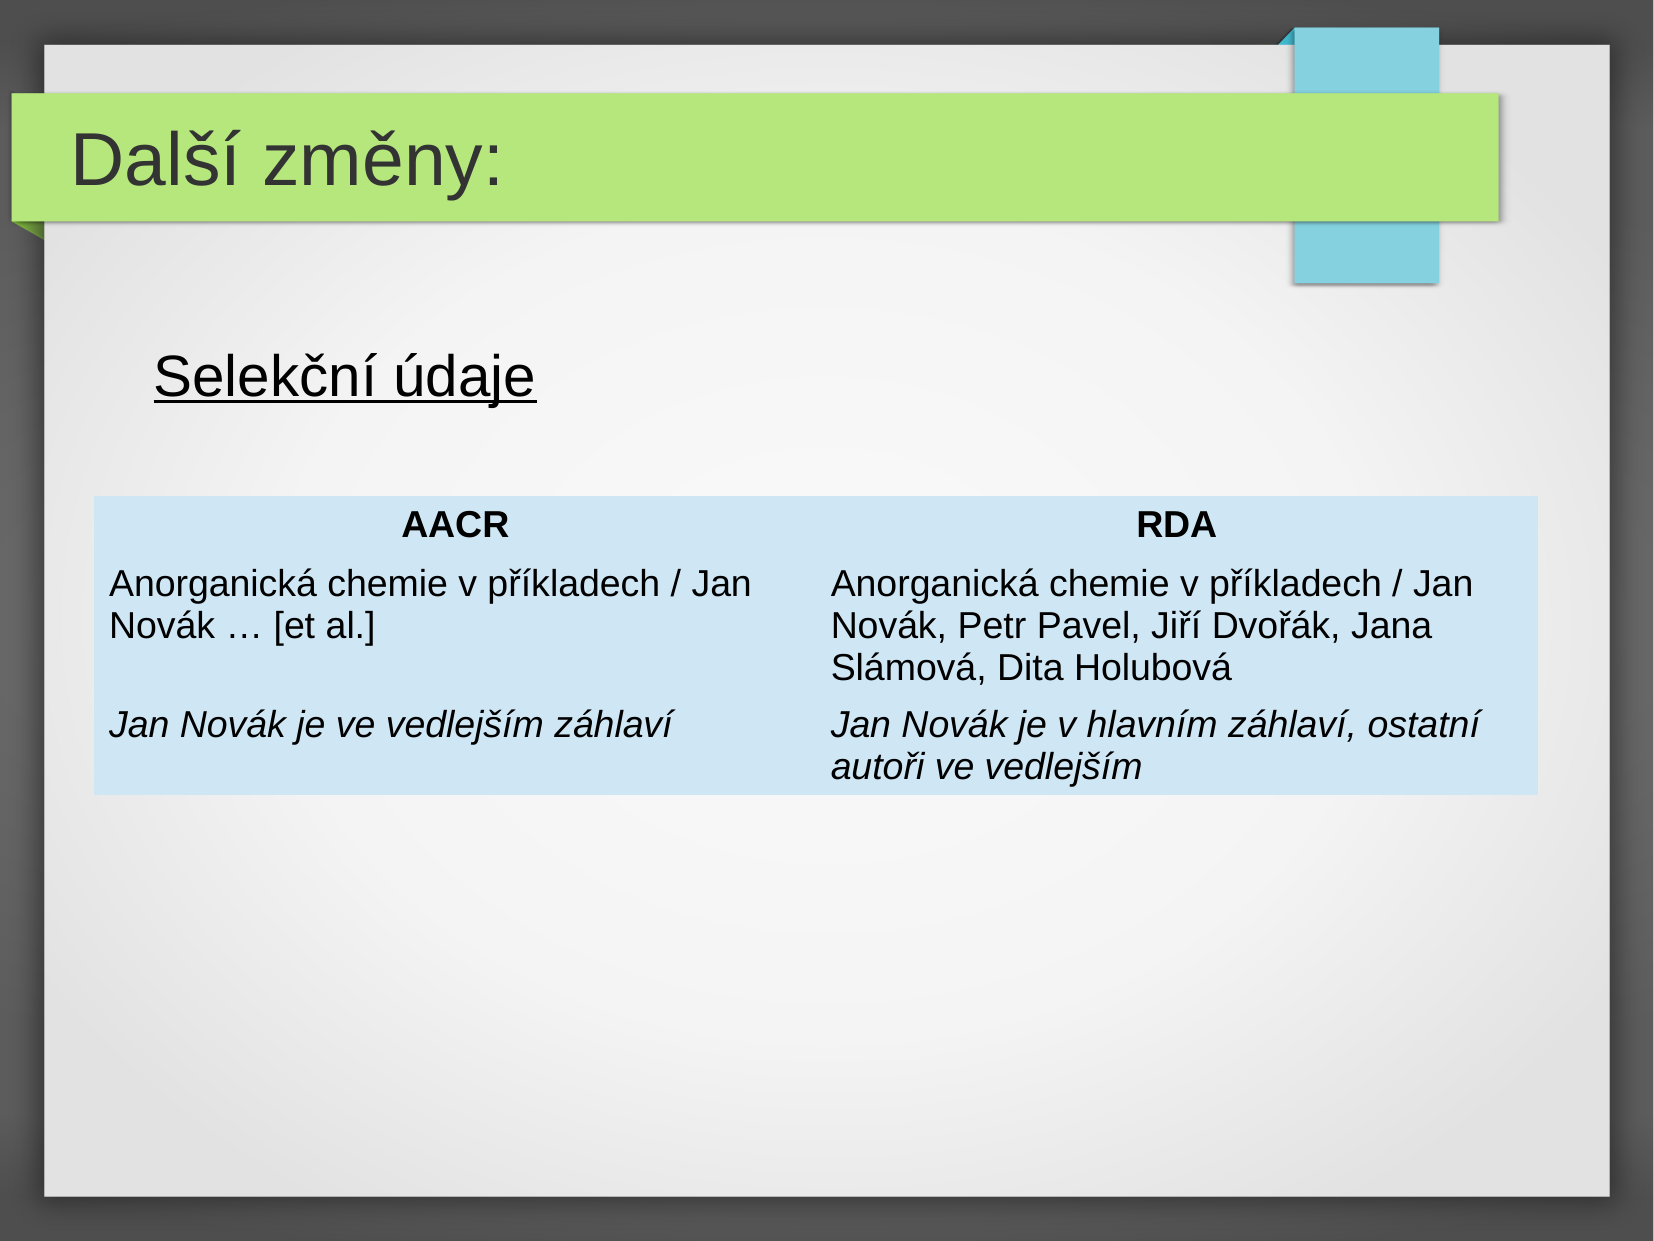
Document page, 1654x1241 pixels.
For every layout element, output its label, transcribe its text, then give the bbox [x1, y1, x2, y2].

list Selekční údaje [82, 343, 1538, 687]
title Další změny: [70, 106, 1229, 213]
table_header RDA [816, 496, 1538, 555]
table_cell Anorganická chemie v příkladech / Jan Novák, Petr Pavel, Jiří Dvořák, Jana Slámová, Dita Holubová [816, 555, 1538, 696]
picture [0, 0, 1654, 1241]
table_cell Anorganická chemie v příkladech / Jan Novák … [et al.] [94, 555, 816, 696]
table_cell Jan Novák je ve vedlejším záhlaví [94, 696, 816, 795]
table_header AACR [94, 496, 816, 555]
table_cell Jan Novák je v hlavním záhlaví, ostatní autoři ve vedlejším [816, 696, 1538, 795]
